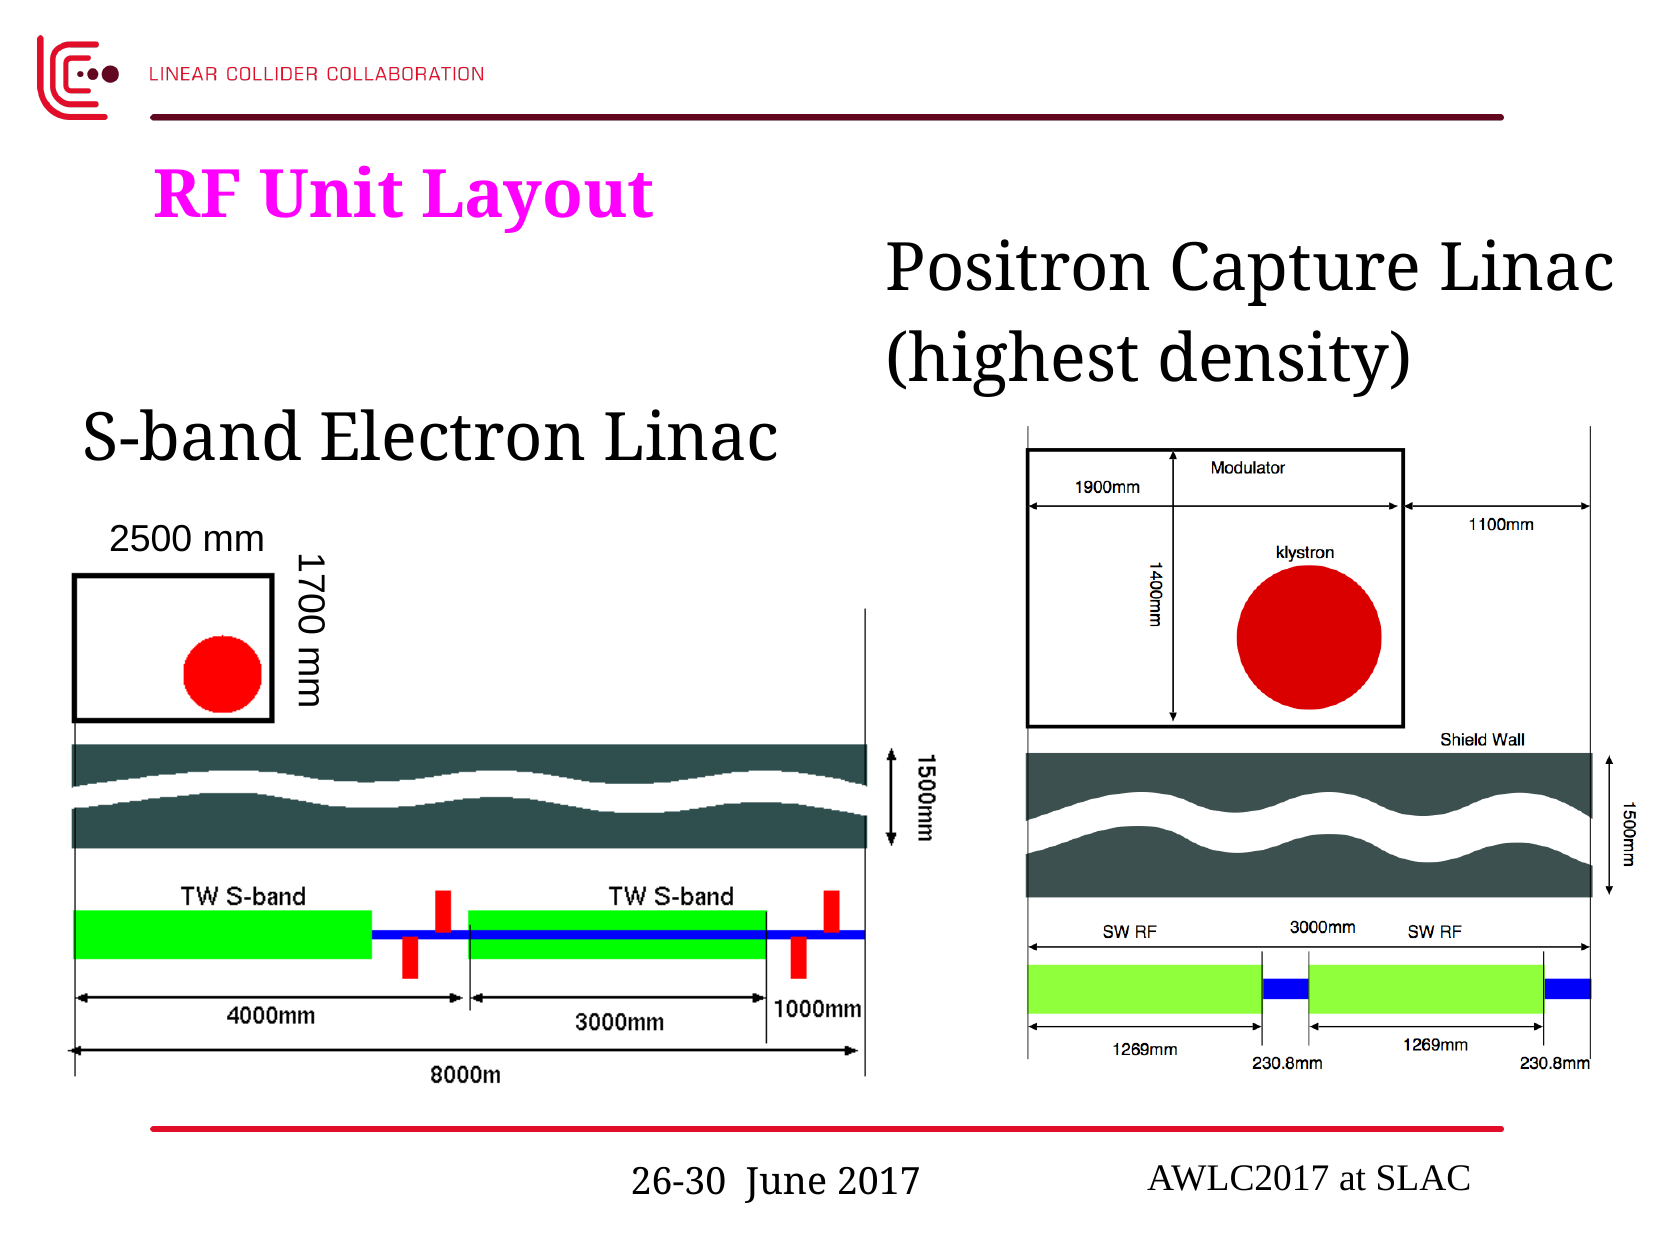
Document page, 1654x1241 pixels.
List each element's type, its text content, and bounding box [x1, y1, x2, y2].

text_box 2500 mm [94, 510, 281, 567]
title RF Unit Layout [153, 88, 1642, 296]
picture [39, 425, 1642, 1132]
picture [37, 35, 885, 330]
title Positron Capture Linac (highest density) [885, 206, 1654, 414]
title S-band Electron Linac [82, 330, 1571, 538]
text_box 1700 mm [283, 537, 341, 724]
